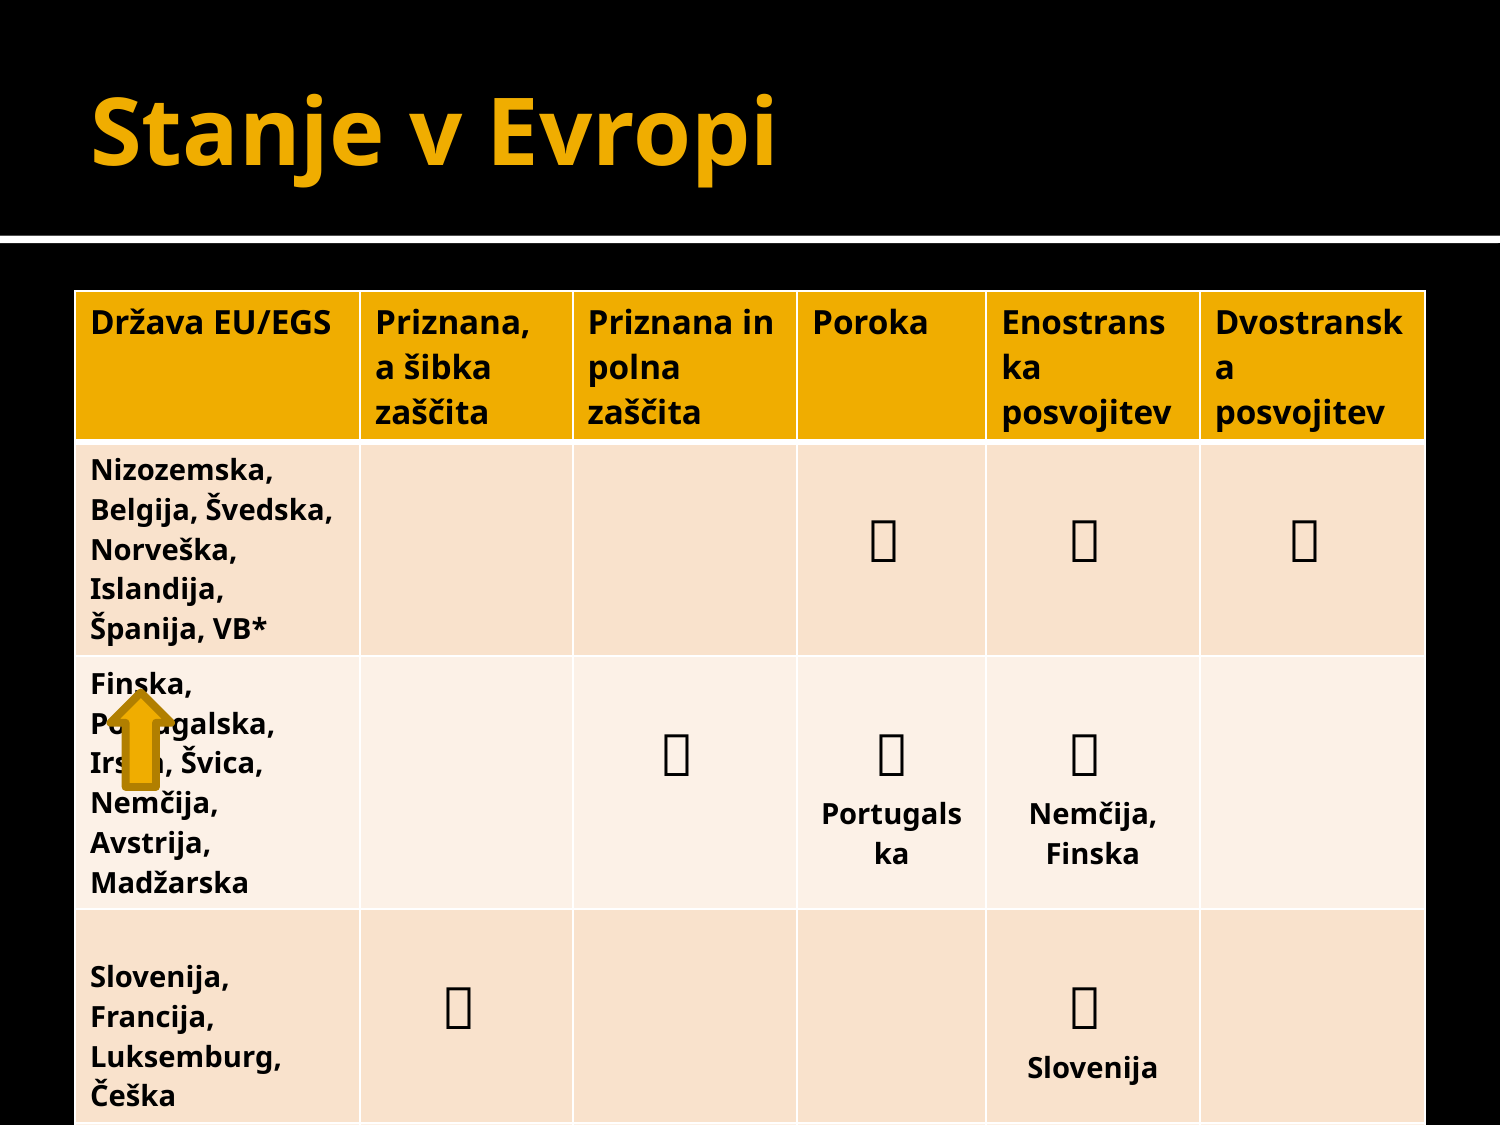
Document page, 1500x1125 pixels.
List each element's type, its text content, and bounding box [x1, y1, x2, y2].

table_cell  [798, 445, 985, 655]
table_cell [1201, 910, 1424, 1122]
table_cell [1201, 657, 1424, 908]
table_cell [798, 910, 985, 1122]
table_cell  Slovenija [987, 910, 1199, 1122]
table_cell [361, 445, 572, 655]
table_cell  [987, 445, 1199, 655]
table_cell Nizozemska, Belgija, Švedska, Norveška, Islandija, Španija, VB* [76, 445, 359, 655]
text_box [110, 692, 172, 787]
table_cell Slovenija, Francija, Luksemburg, Češka [76, 910, 359, 1122]
table_header Država EU/EGS [76, 292, 359, 439]
table_header Priznana, a šibka zaščita [361, 292, 572, 439]
table_header Dvostranska posvojitev [1201, 292, 1424, 439]
table_header Priznana in polna zaščita [574, 292, 796, 439]
table_cell  Nemčija, Finska [987, 657, 1199, 908]
table_cell  [1201, 445, 1424, 655]
table_cell  Portugalska [798, 657, 985, 908]
table_cell [361, 657, 572, 908]
table_cell Finska, Portugalska, Irska, Švica, Nemčija, Avstrija, Madžarska [76, 657, 359, 908]
table_cell [574, 445, 796, 655]
table_header Poroka [798, 292, 985, 439]
title Stanje v Evropi [75, 25, 1425, 231]
table_header Enostranska posvojitev [987, 292, 1199, 439]
table_cell  [574, 657, 796, 908]
table_cell [574, 910, 796, 1122]
table_cell  [361, 910, 572, 1122]
